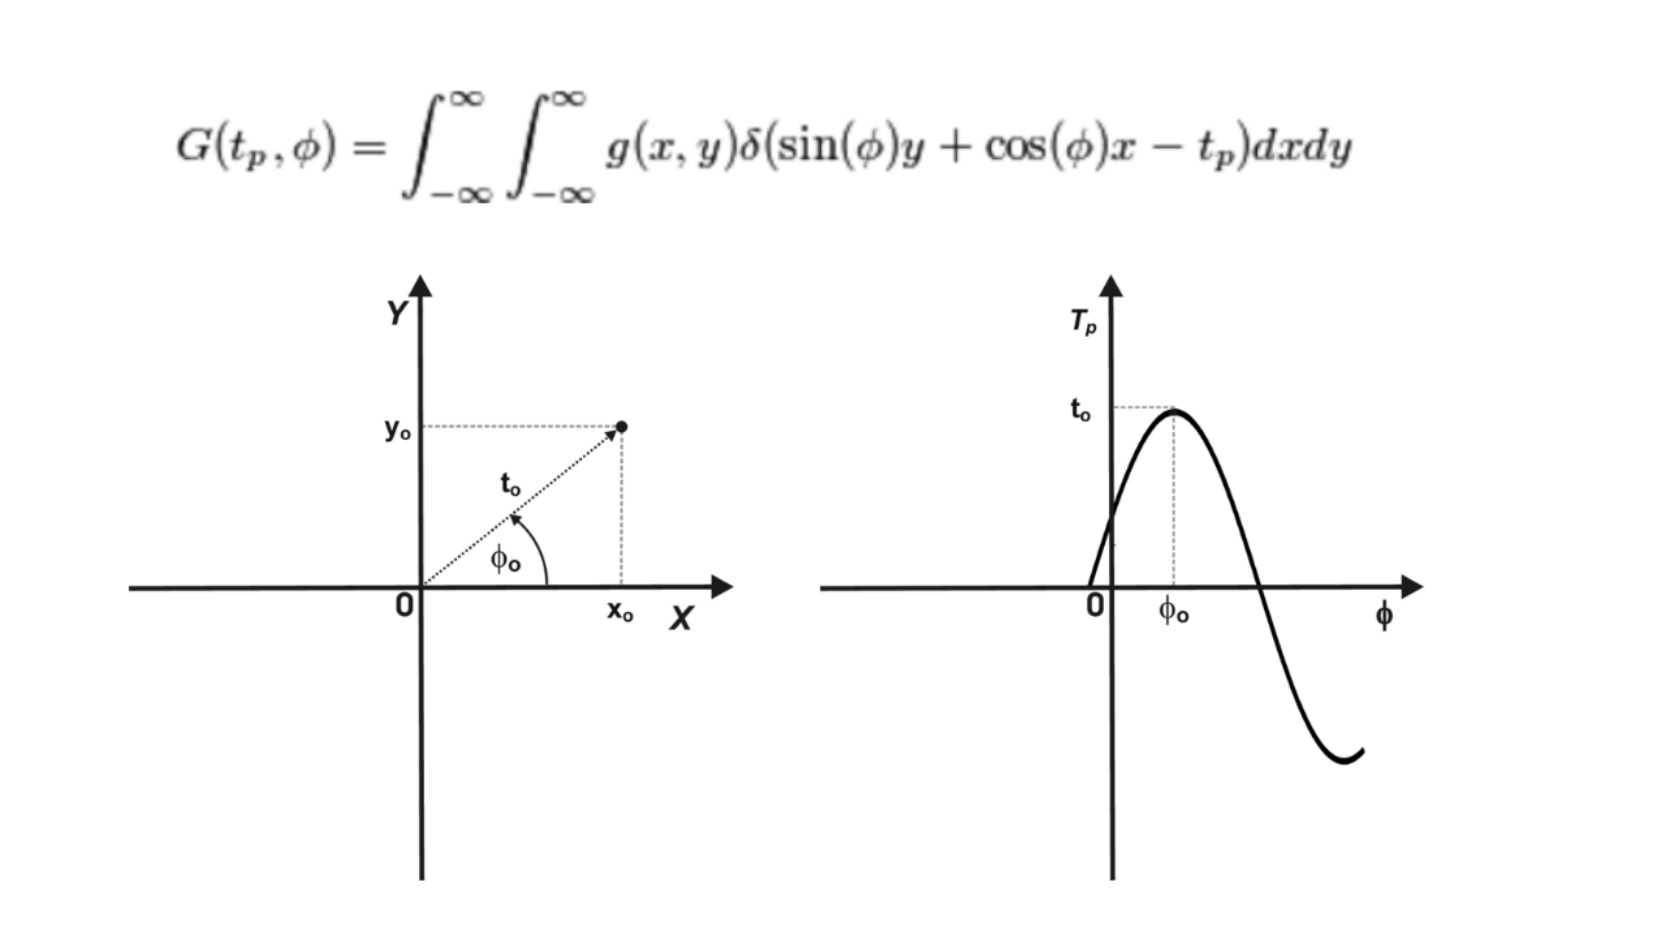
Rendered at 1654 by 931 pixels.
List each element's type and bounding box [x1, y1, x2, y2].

picture [82, 0, 1553, 931]
